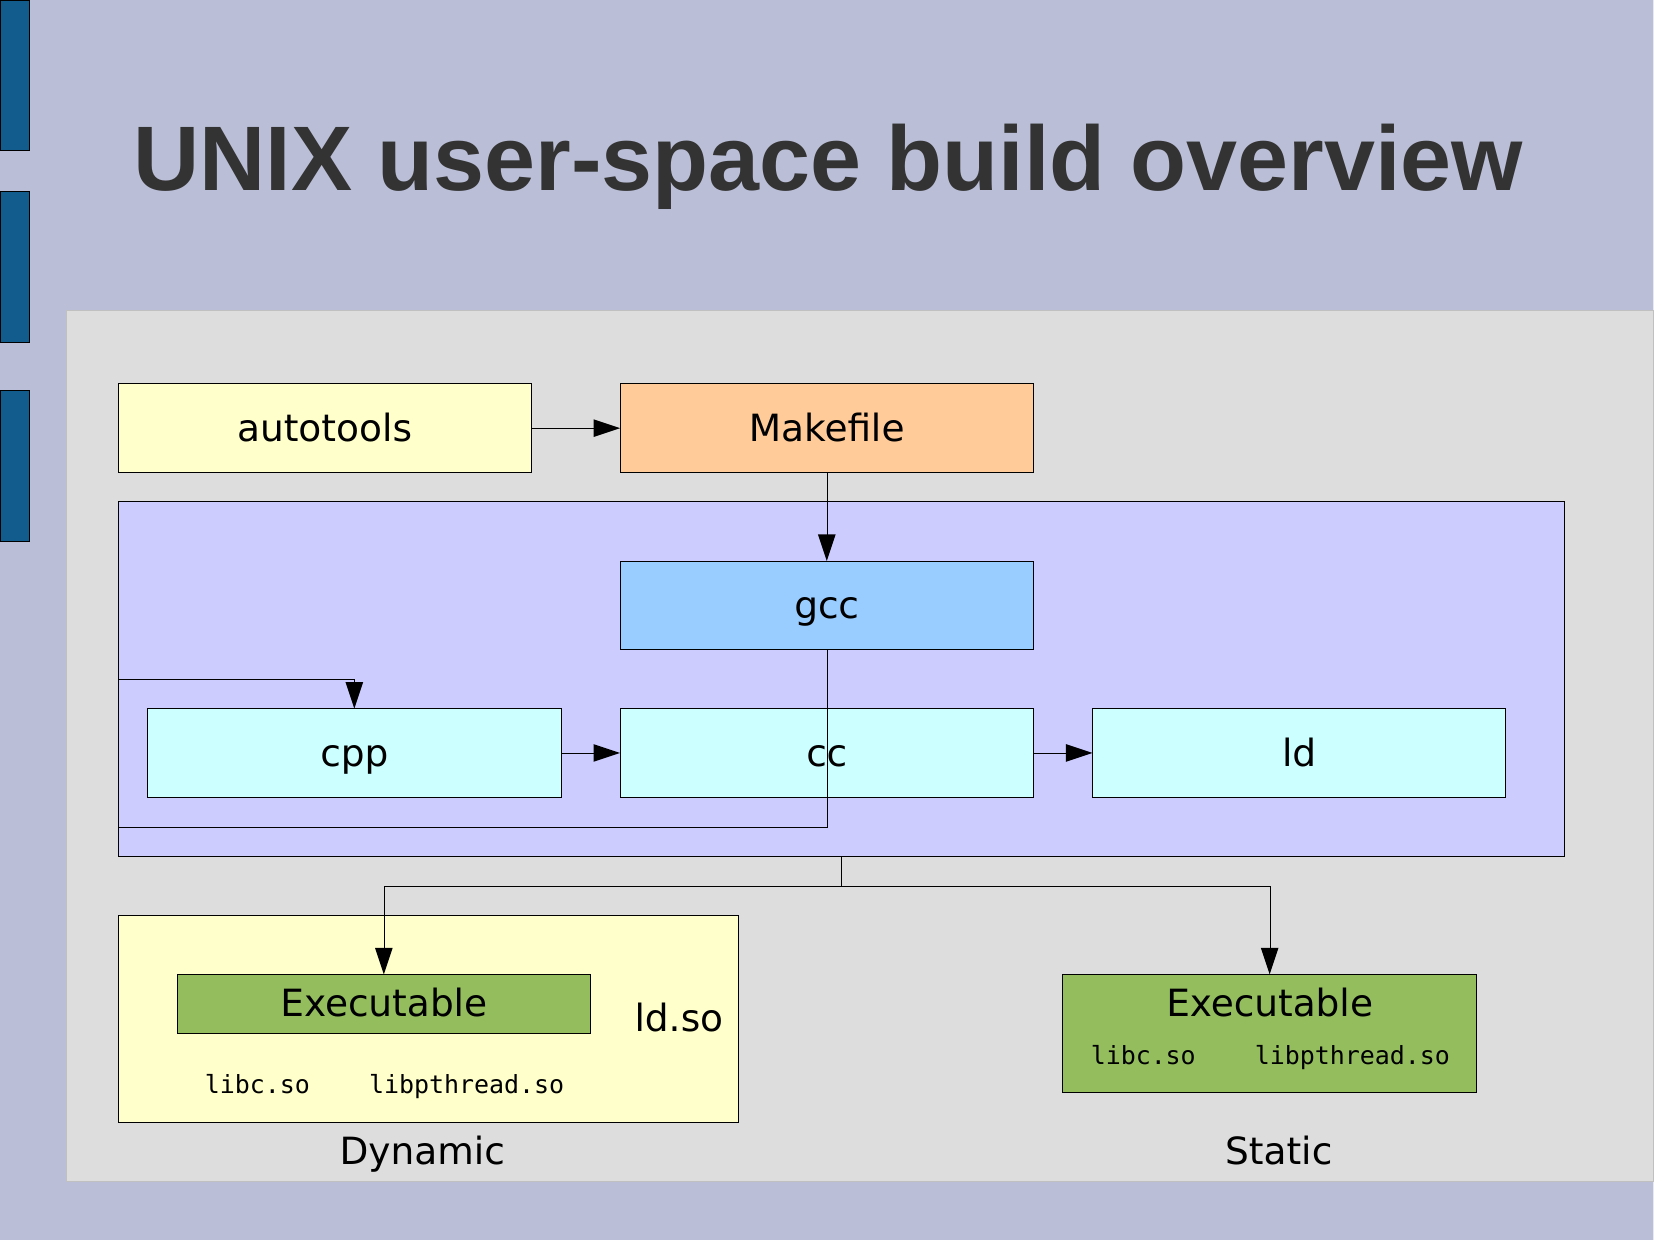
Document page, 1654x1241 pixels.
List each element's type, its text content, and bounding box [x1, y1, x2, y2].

text_box libc.so [190, 1062, 325, 1108]
text_box [118, 501, 1565, 857]
text_box Executable [1062, 974, 1477, 1093]
text_box Dynamic [324, 1122, 520, 1182]
text_box cpp [147, 708, 562, 798]
text_box Static [1210, 1122, 1348, 1181]
text_box gcc [620, 561, 1034, 650]
text_box ld [1092, 708, 1506, 798]
text_box Makefile [620, 383, 1034, 473]
text_box libpthread.so [354, 1062, 579, 1108]
text_box ld.so [118, 915, 739, 1123]
text_box autotools [118, 383, 532, 473]
text_box libc.so [1075, 1033, 1211, 1078]
text_box libpthread.so [1240, 1033, 1465, 1078]
text_box cc [620, 708, 1034, 798]
title UNIX user-space build overview [123, 62, 1536, 255]
text_box Executable [177, 974, 591, 1034]
